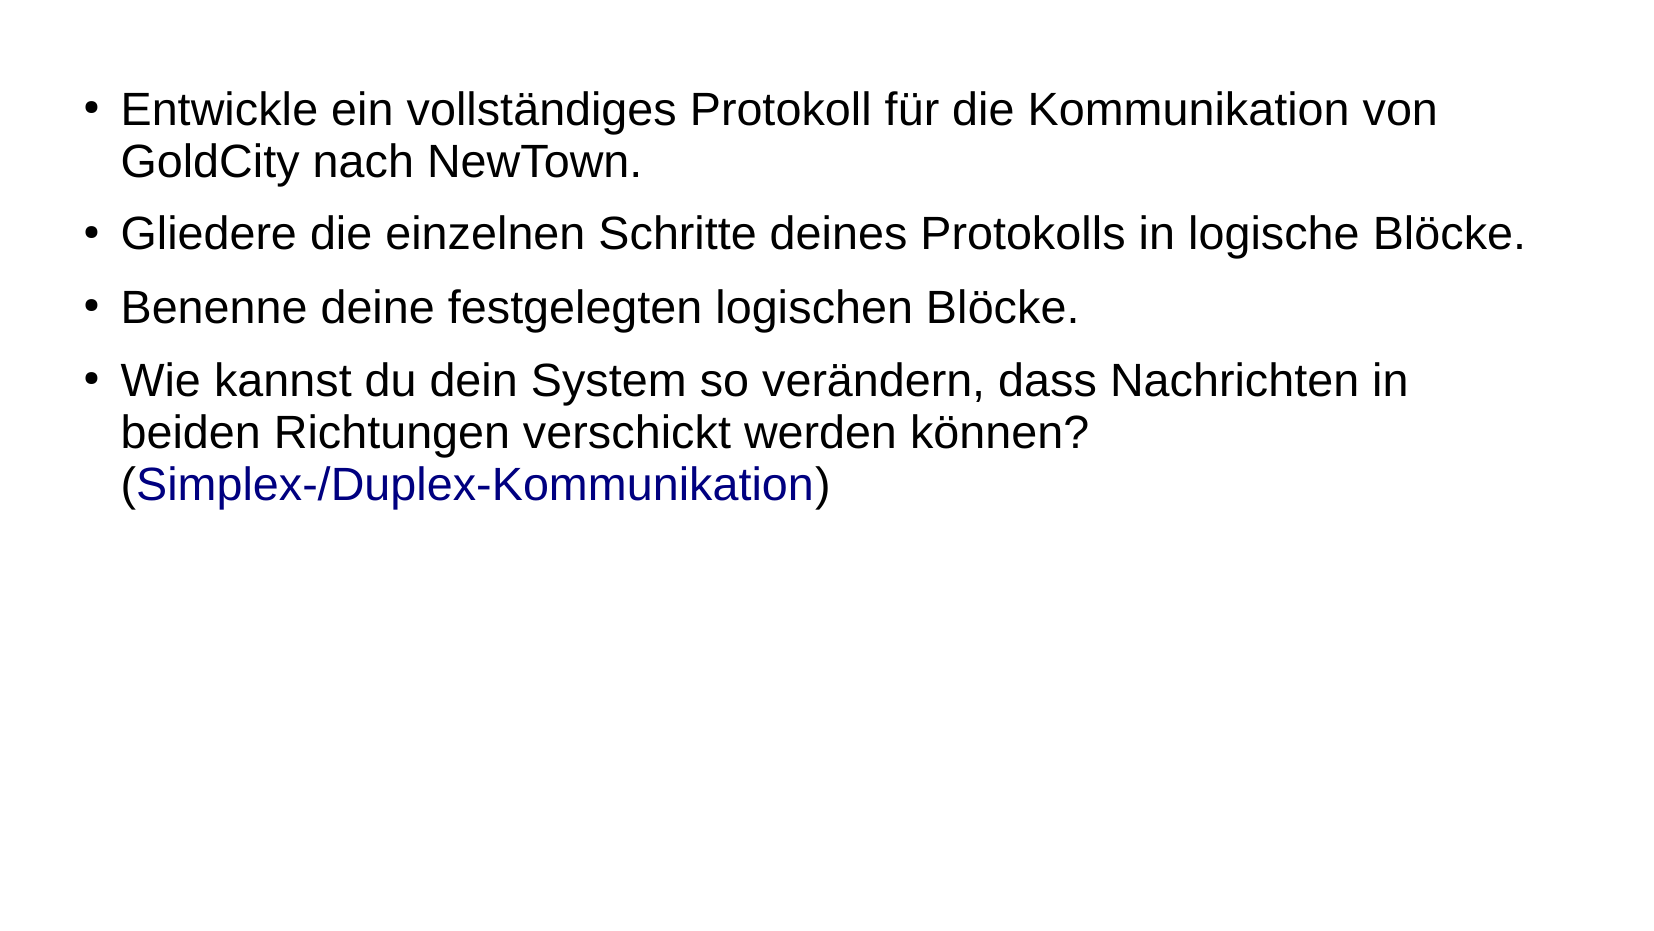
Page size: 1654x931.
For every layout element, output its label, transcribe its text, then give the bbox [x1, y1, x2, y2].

list Entwickle ein vollständiges Protokoll für die Kommunikation von GoldCity nach NewTown. Gliedere die einzelnen Schritte deines Protokolls in logische Blöcke. Benenne deine festgelegten logischen Blöcke. Wie kannst du dein System so verändern, dass Nachrichten in beiden Richtungen verschickt werden können? (Simplex-/Duplex-Kommunikation) [70, 82, 1560, 556]
